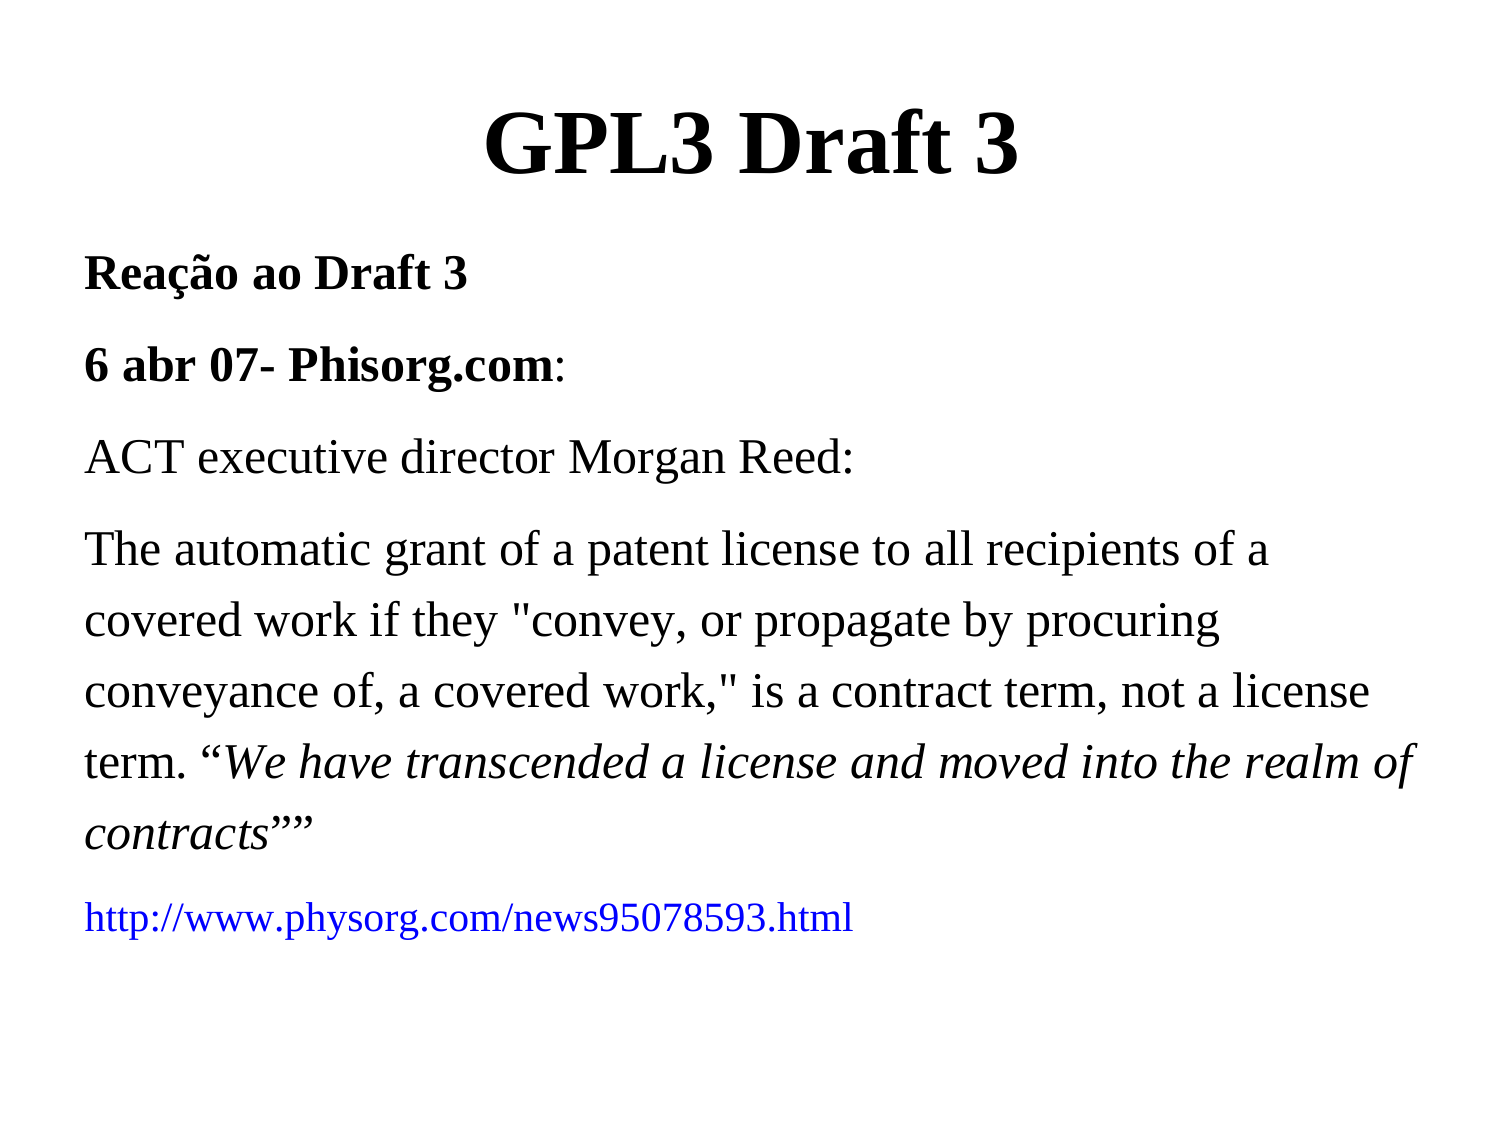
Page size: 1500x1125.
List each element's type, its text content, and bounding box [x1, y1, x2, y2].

text_box Reação ao Draft 3 6 abr 07- Phisorg.com: ACT executive director Morgan Reed: The automatic grant of a patent license to all recipients of a covered work if they "convey, or propagate by procuring conveyance of, a covered work," is a contract term, not a license term. “We have transcended a license and moved into the realm of contracts”” http://www.physorg.com/news95078593.html [84, 229, 1421, 1014]
title GPL3 Draft 3 [87, 62, 1416, 223]
